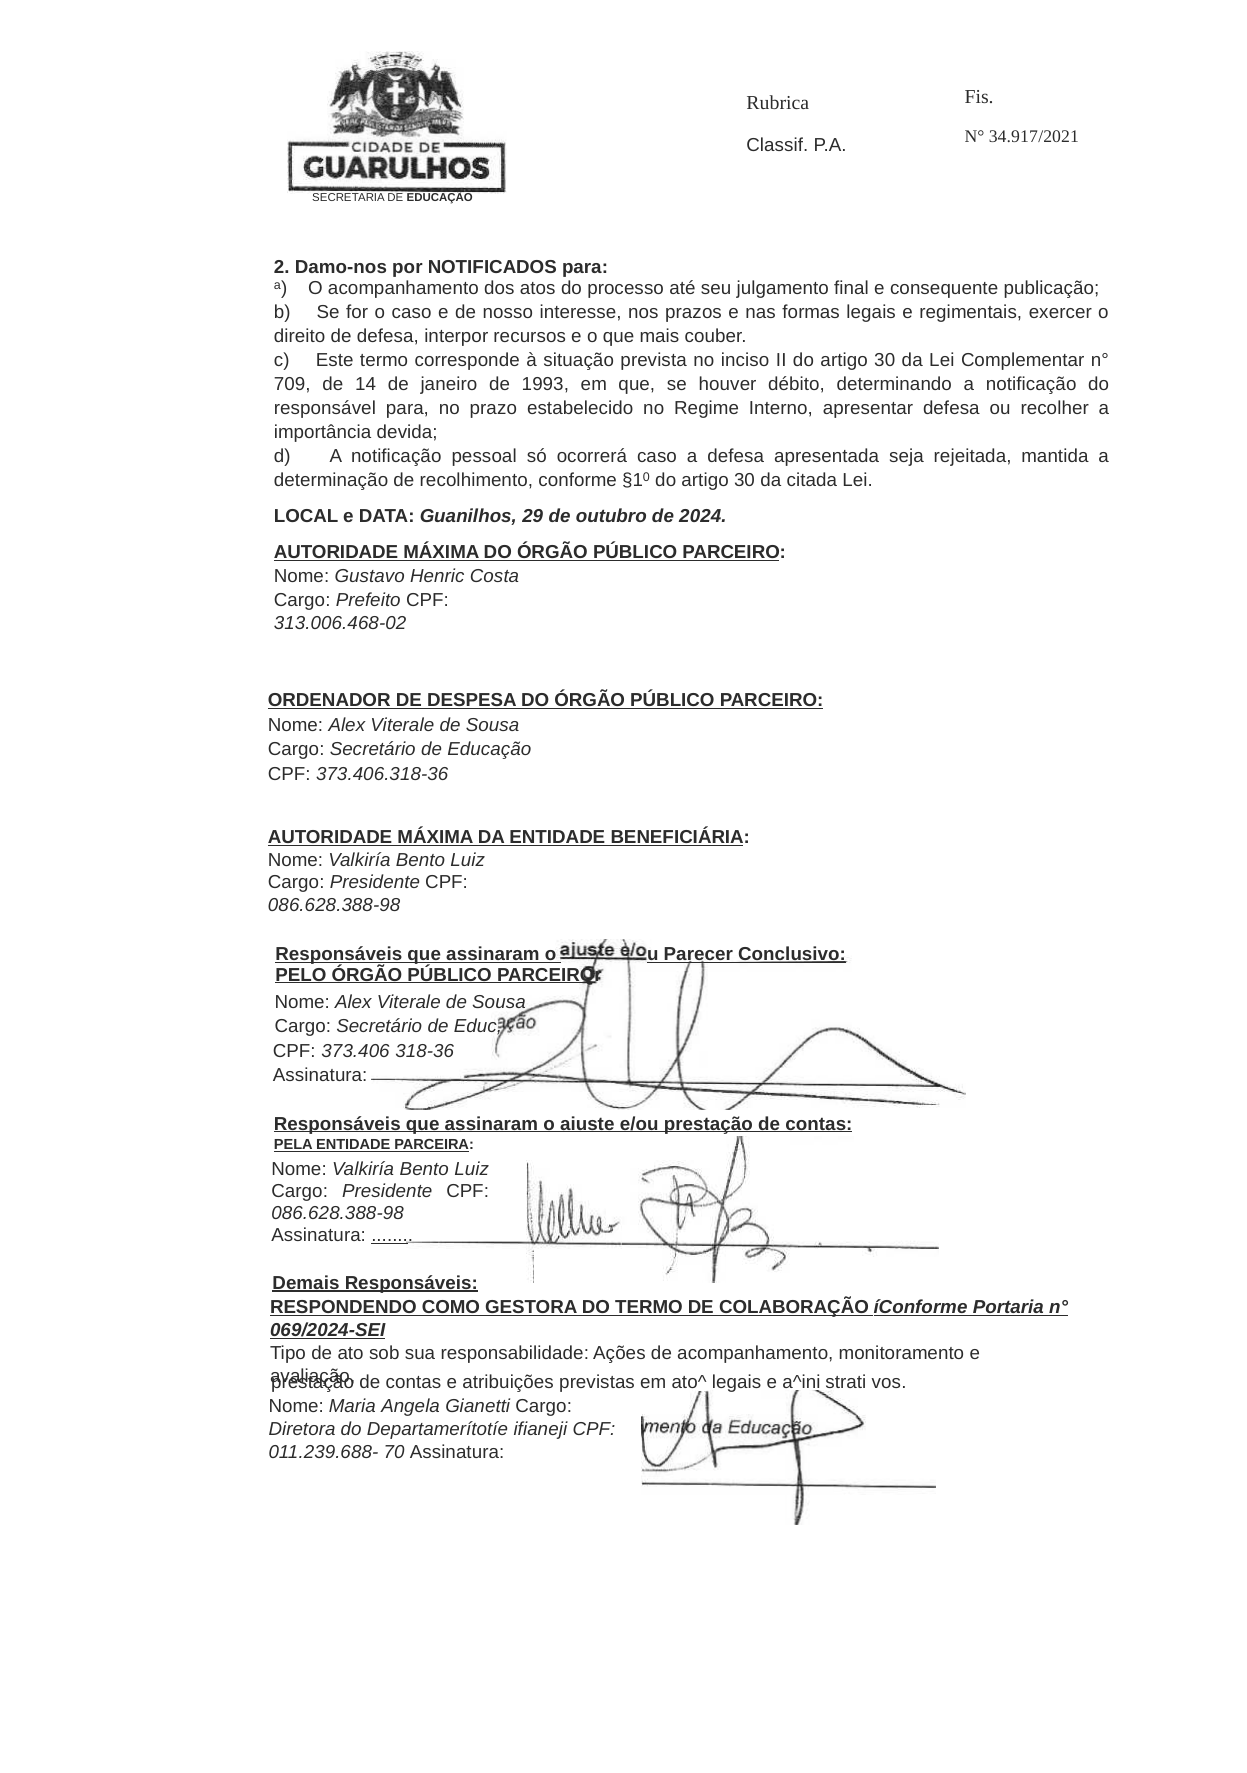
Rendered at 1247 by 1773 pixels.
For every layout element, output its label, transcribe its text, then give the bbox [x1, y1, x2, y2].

picture [287, 51, 507, 194]
text_box Cargo: Secretário de Educ, [274, 1012, 499, 1031]
text_box CPF: 373.406 318-36 Assinatura: [273, 1037, 454, 1077]
text_box Classif. P.A. [747, 133, 856, 153]
text_box prestação de contas e atribuições previstas em ato^ legais e a^ini strati vos. [271, 1369, 911, 1392]
text_box PELA ENTIDADE PARCEIRA: [274, 1135, 533, 1149]
picture [371, 956, 415, 961]
text_box PELO ÓRGÃO PÚBLICO PARCEIRQr [275, 961, 603, 980]
text_box Nome: Alex Viterale de Sousa [274, 988, 525, 1004]
text_box u Parecer Conclusivo: [647, 942, 848, 962]
text_box 2. Damo-nos por NOTIFICADOS para: a) O acompanhamento dos atos do processo até seu julgamento final e consequente publicação; b) Se for o caso e de nosso interesse, nos prazos e nas formas legais e regimentais, exercer o direito de defesa, interpor recursos e o que mais couber. c) Este termo corresponde à situação prevista no inciso II do artigo 30 da Lei Complementar n° 709, de 14 de janeiro de 1993, em que, se houver débito, determinando a notificação do responsável para, no prazo estabelecido no Regime Interno, apresentar defesa ou recolher a importância devida; d) A notificação pessoal só ocorrerá caso a defesa apresentada seja rejeitada, mantida a determinação de recolhimento, conforme §10 do artigo 30 da citada Lei. LOCAL e DATA: Guanilhos, 29 de outubro de 2024. AUTORIDADE MÁXIMA DO ÓRGÃO PÚBLICO PARCEIRO: Nome: Gustavo Henric Costa Cargo: Prefeito CPF: 313.006.468-02 [274, 255, 1115, 664]
text_box Nome: Valkiría Bento Luiz Cargo: Presidente CPF: 086.628.388-98 Assinatura: ........ [271, 1157, 489, 1241]
text_box SECRETARIA DE EDUCAÇÃO [312, 191, 481, 210]
picture [371, 939, 966, 1111]
text_box Fis. N° 34.917/2021 [964, 84, 1104, 154]
text_box RESPONDENDO COMO GESTORA DO TERMO DE COLABORAÇÃO íConforme Portaria n° 069/2024-SEI Tipo de ato sob sua responsabilidade: Ações de acompanhamento, monitoramento e avaliação, [270, 1294, 1069, 1370]
text_box ORDENADOR DE DESPESA DO ÓRGÃO PÚBLICO PARCEIRO: Nome: Alex Viterale de Sousa Cargo: Secretário de Educação CPF: 373.406.318-36 [268, 688, 847, 784]
picture [406, 1136, 939, 1283]
text_box AUTORIDADE MÁXIMA DA ENTIDADE BENEFICIÁRIA: Nome: Valkiría Bento Luiz Cargo: Presidente CPF: 086.628.388-98 [268, 825, 764, 915]
text_box Nome: Maria Angela Gianetti Cargo: Diretora do Departamerítotíe ifianeji CPF: 011.239.688- 70 Assinatura: [268, 1393, 642, 1479]
text_box Rubrica [746, 90, 819, 110]
picture [641, 1390, 936, 1525]
text_box Demais Responsáveis: [272, 1271, 475, 1286]
text_box Responsáveis que assinaram o aiuste e/ou prestação de contas: [274, 1111, 850, 1130]
text_box Responsáveis que assinaram o [275, 941, 555, 956]
